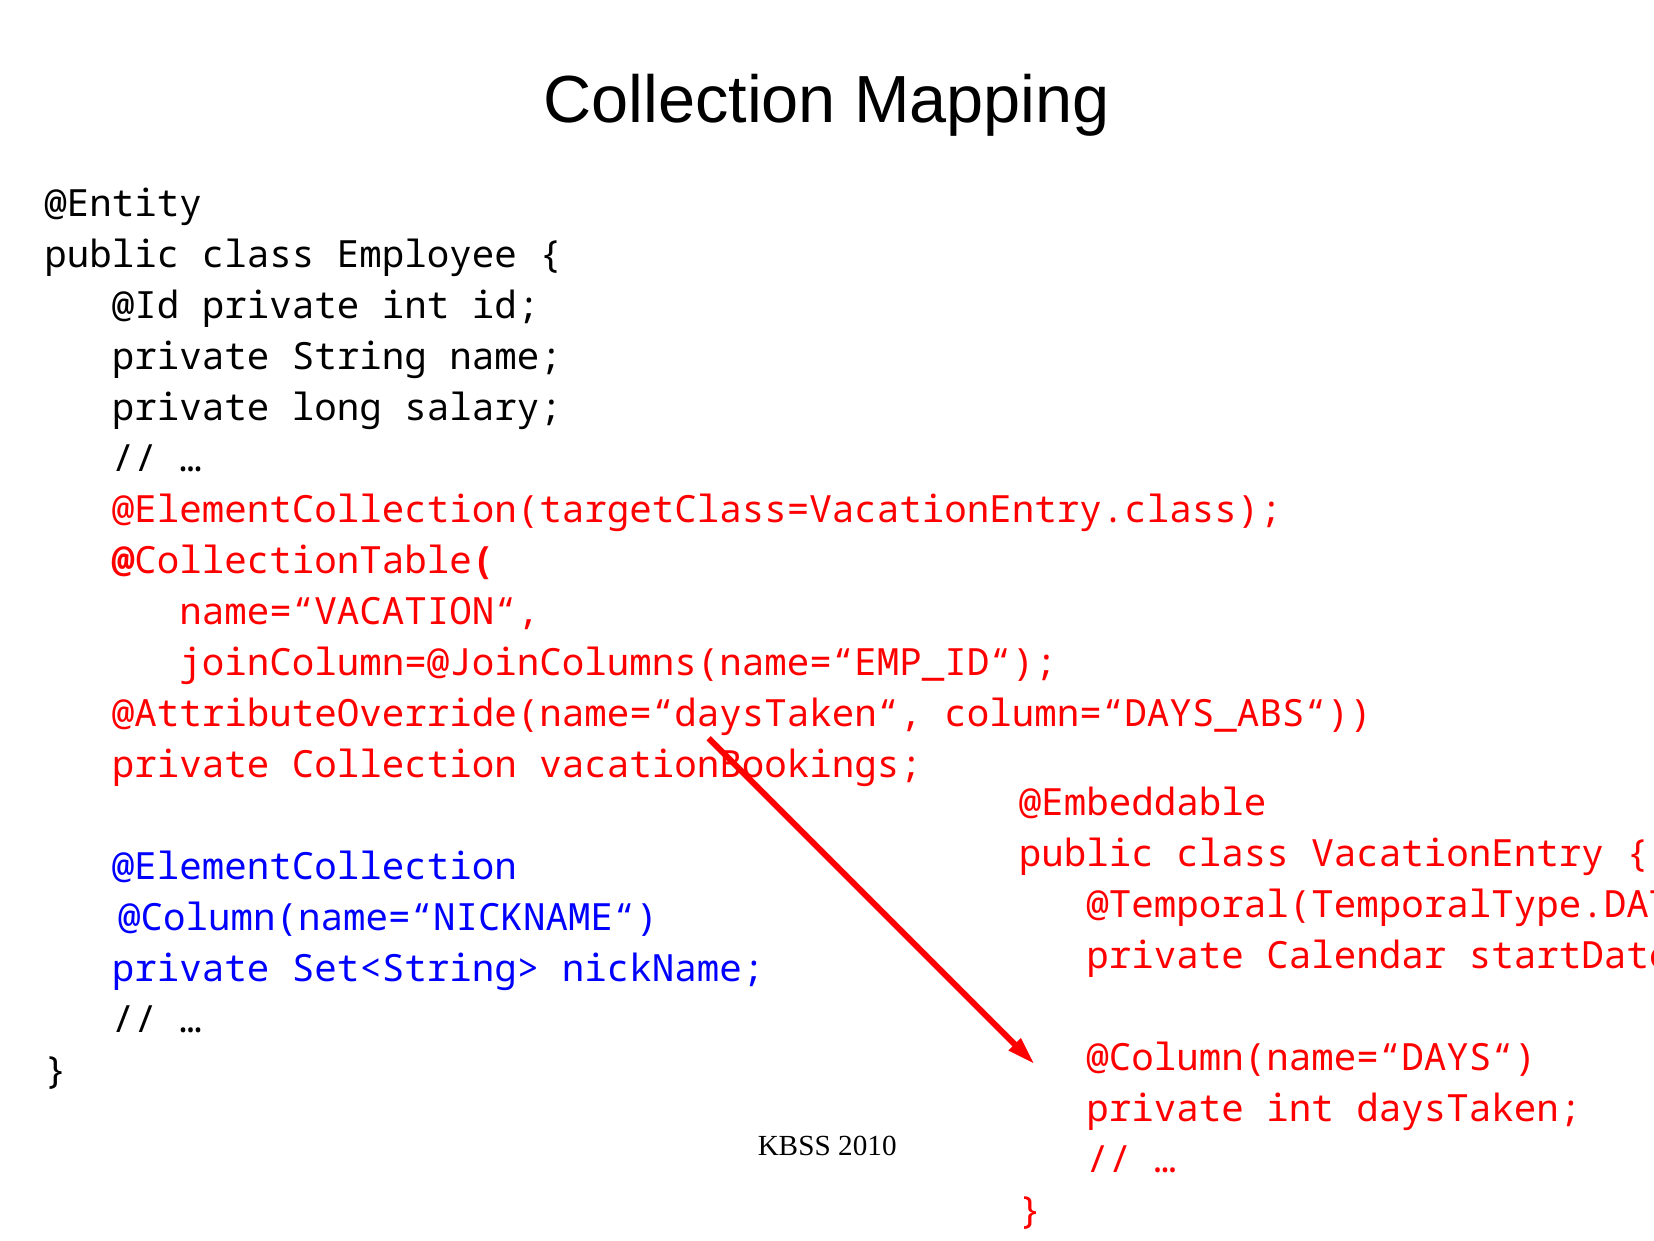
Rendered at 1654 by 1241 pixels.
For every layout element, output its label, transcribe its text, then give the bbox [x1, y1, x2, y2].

text_box @Embeddable public class VacationEntry { @Temporal(TemporalType.DATE) private Calendar startDate; @Column(name=“DAYS“) private int daysTaken; // … } [1003, 767, 1639, 1235]
text_box @Entity public class Employee { @Id private int id; private String name; private long salary; // … @ElementCollection(targetClass=VacationEntry.class); @CollectionTable( name=“VACATION“, joinColumn=@JoinColumns(name=“EMP_ID“); @AttributeOverride(name=“daysTaken“, column=“DAYS_ABS“)) private Collection vacationBookings; @ElementCollection @Column(name=“NICKNAME“) private Set<String> nickName; // … } [29, 168, 1158, 1089]
title Collection Mapping [82, 3, 1571, 196]
